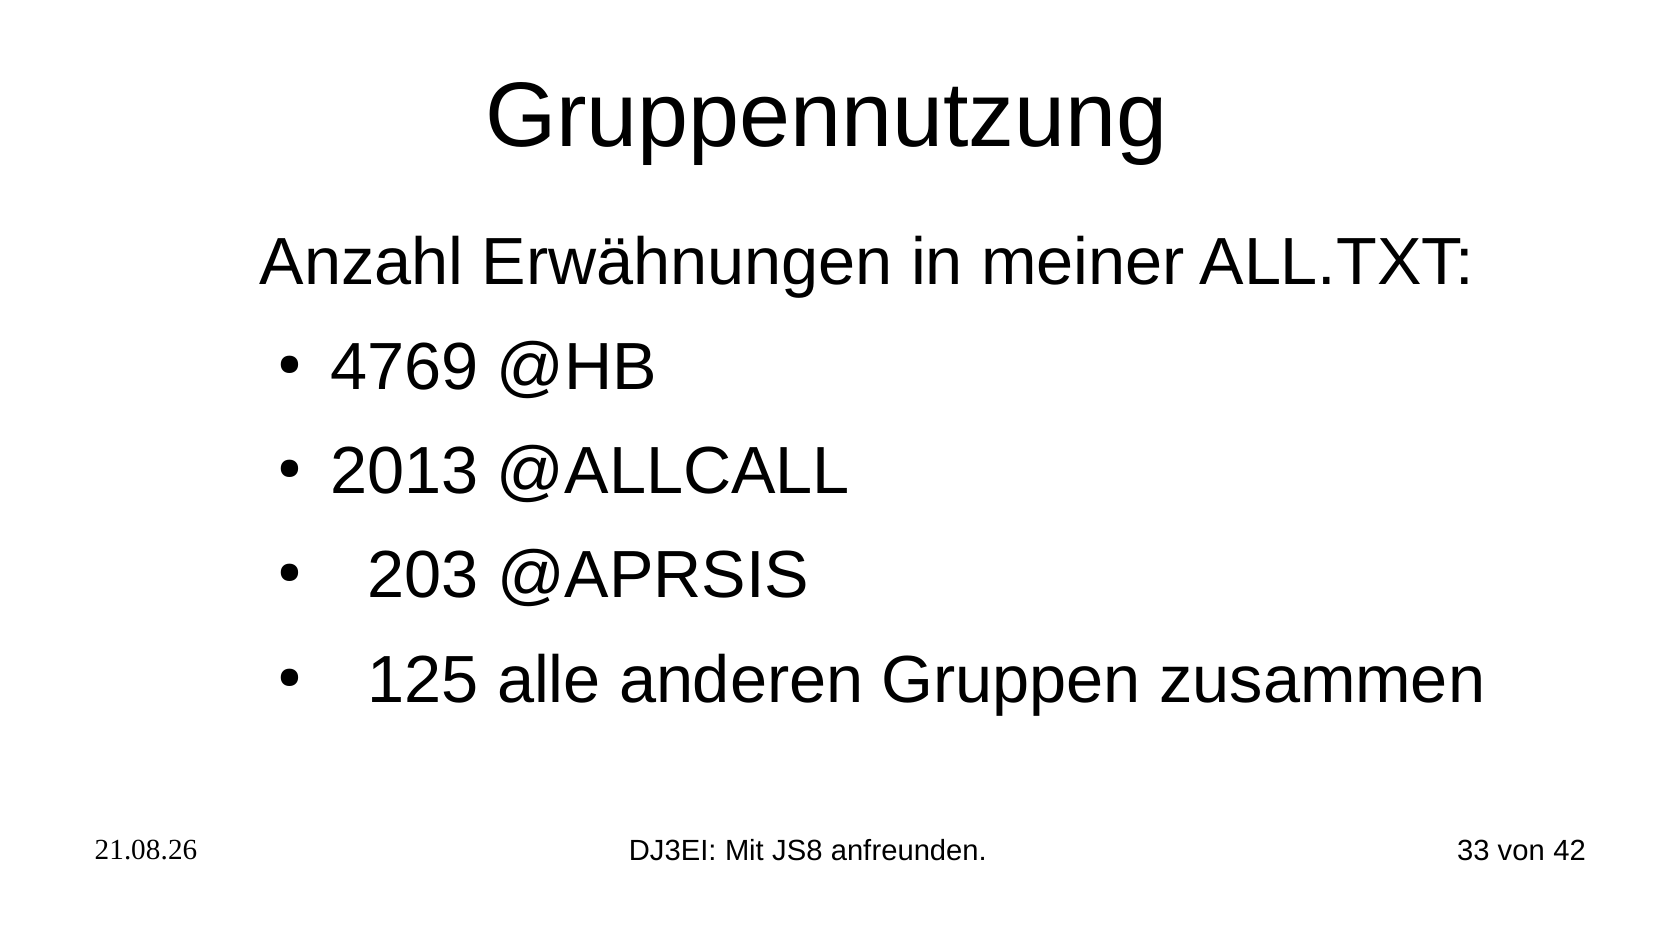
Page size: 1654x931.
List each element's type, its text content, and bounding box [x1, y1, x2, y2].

list Anzahl Erwähnungen in meiner ALL.TXT: 4769 @HB 2013 @ALLCALL 203 @APRSIS 125 alle anderen Gruppen zusammen [259, 224, 1524, 764]
title Gruppennutzung [82, 37, 1571, 193]
